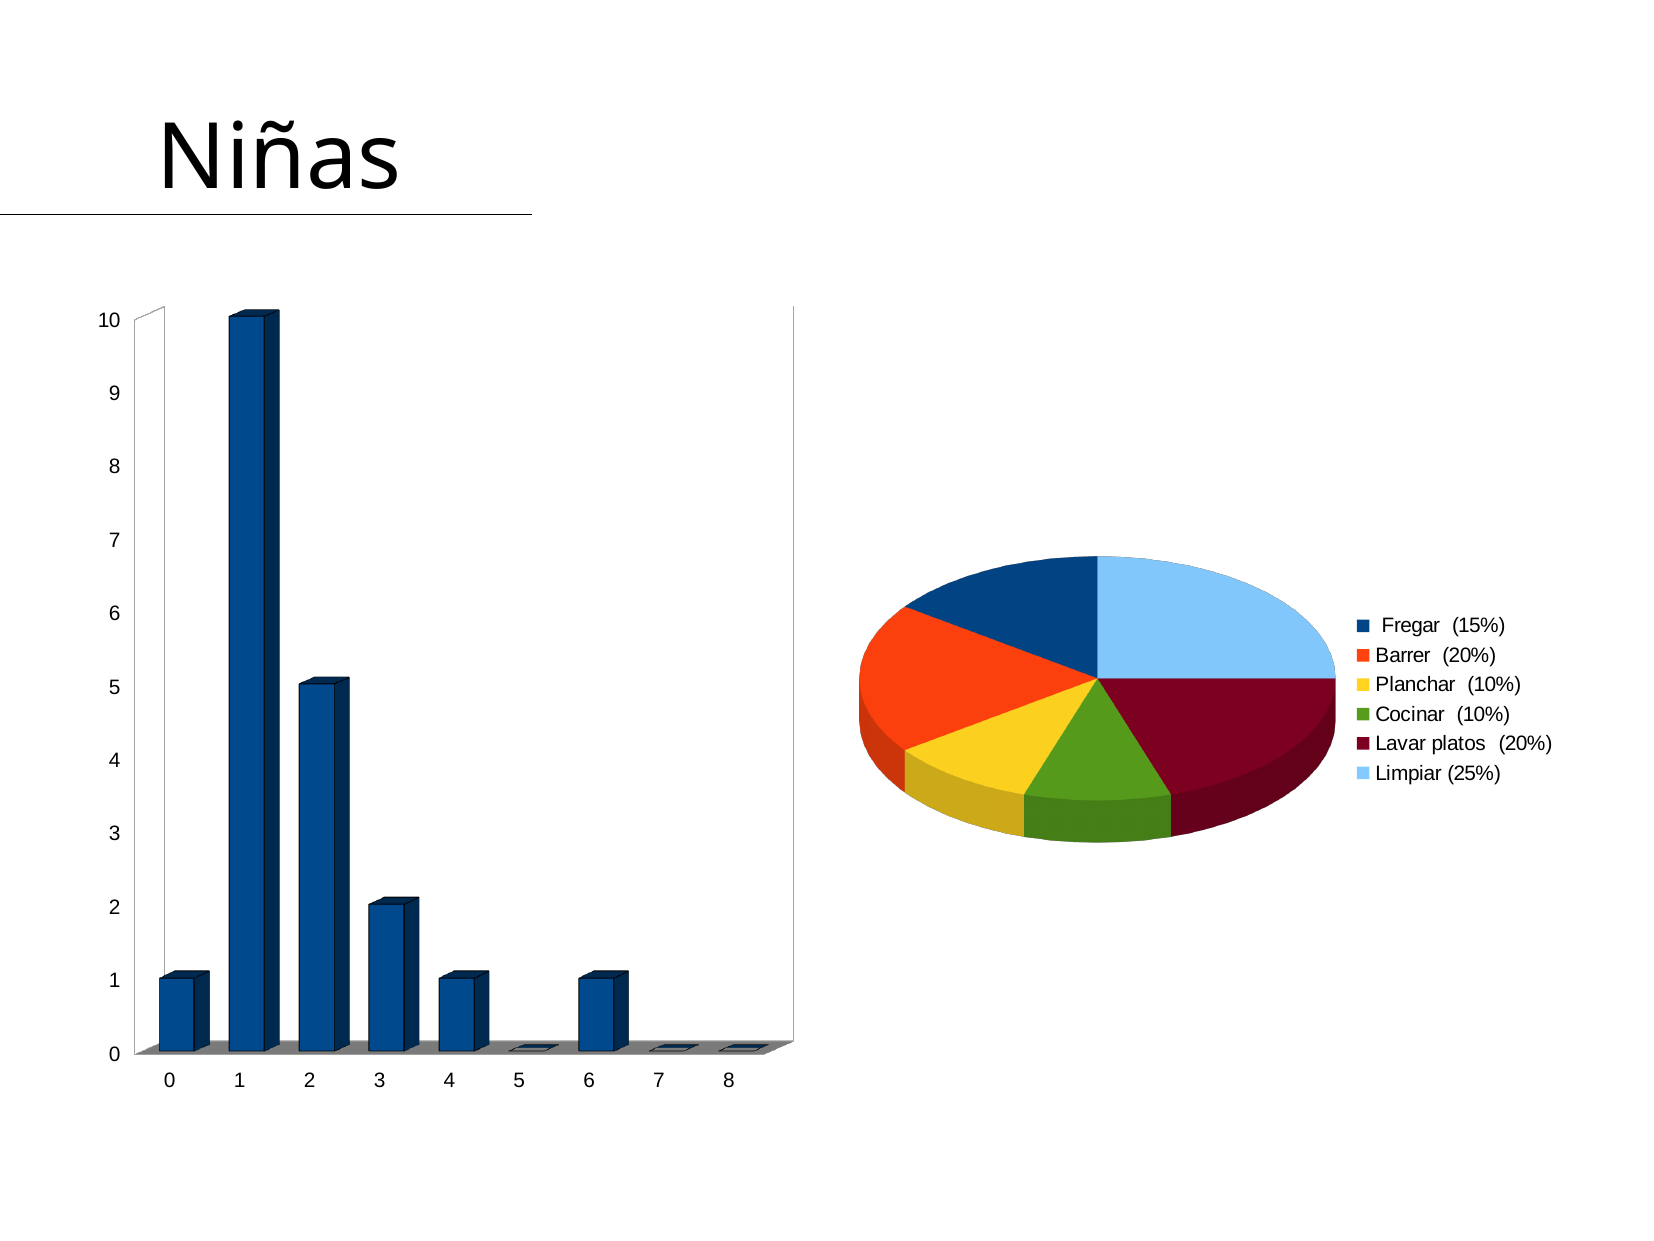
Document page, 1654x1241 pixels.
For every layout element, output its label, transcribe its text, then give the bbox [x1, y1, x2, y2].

chart [845, 290, 1572, 1109]
title Niñas [82, 49, 1571, 257]
chart [82, 290, 809, 1109]
